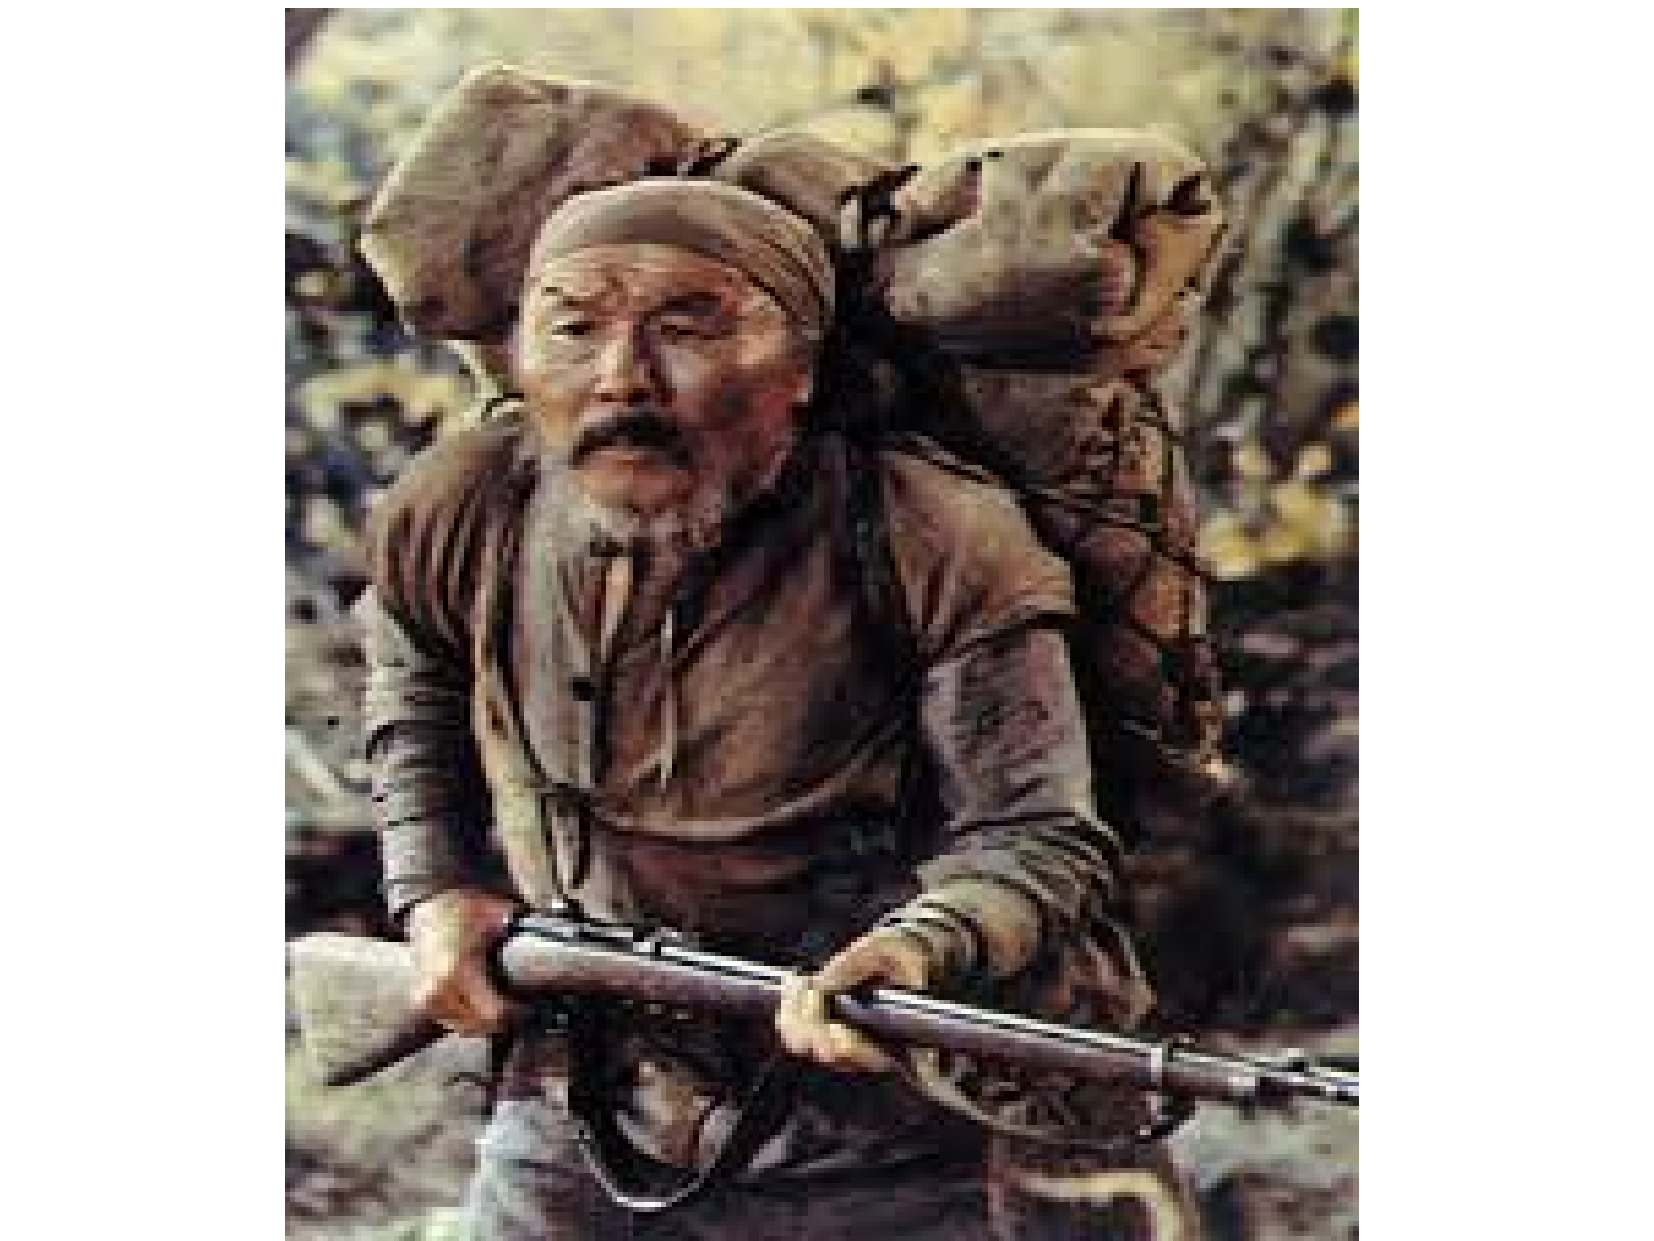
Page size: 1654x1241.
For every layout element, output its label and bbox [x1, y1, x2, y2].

picture [285, 8, 1359, 1241]
